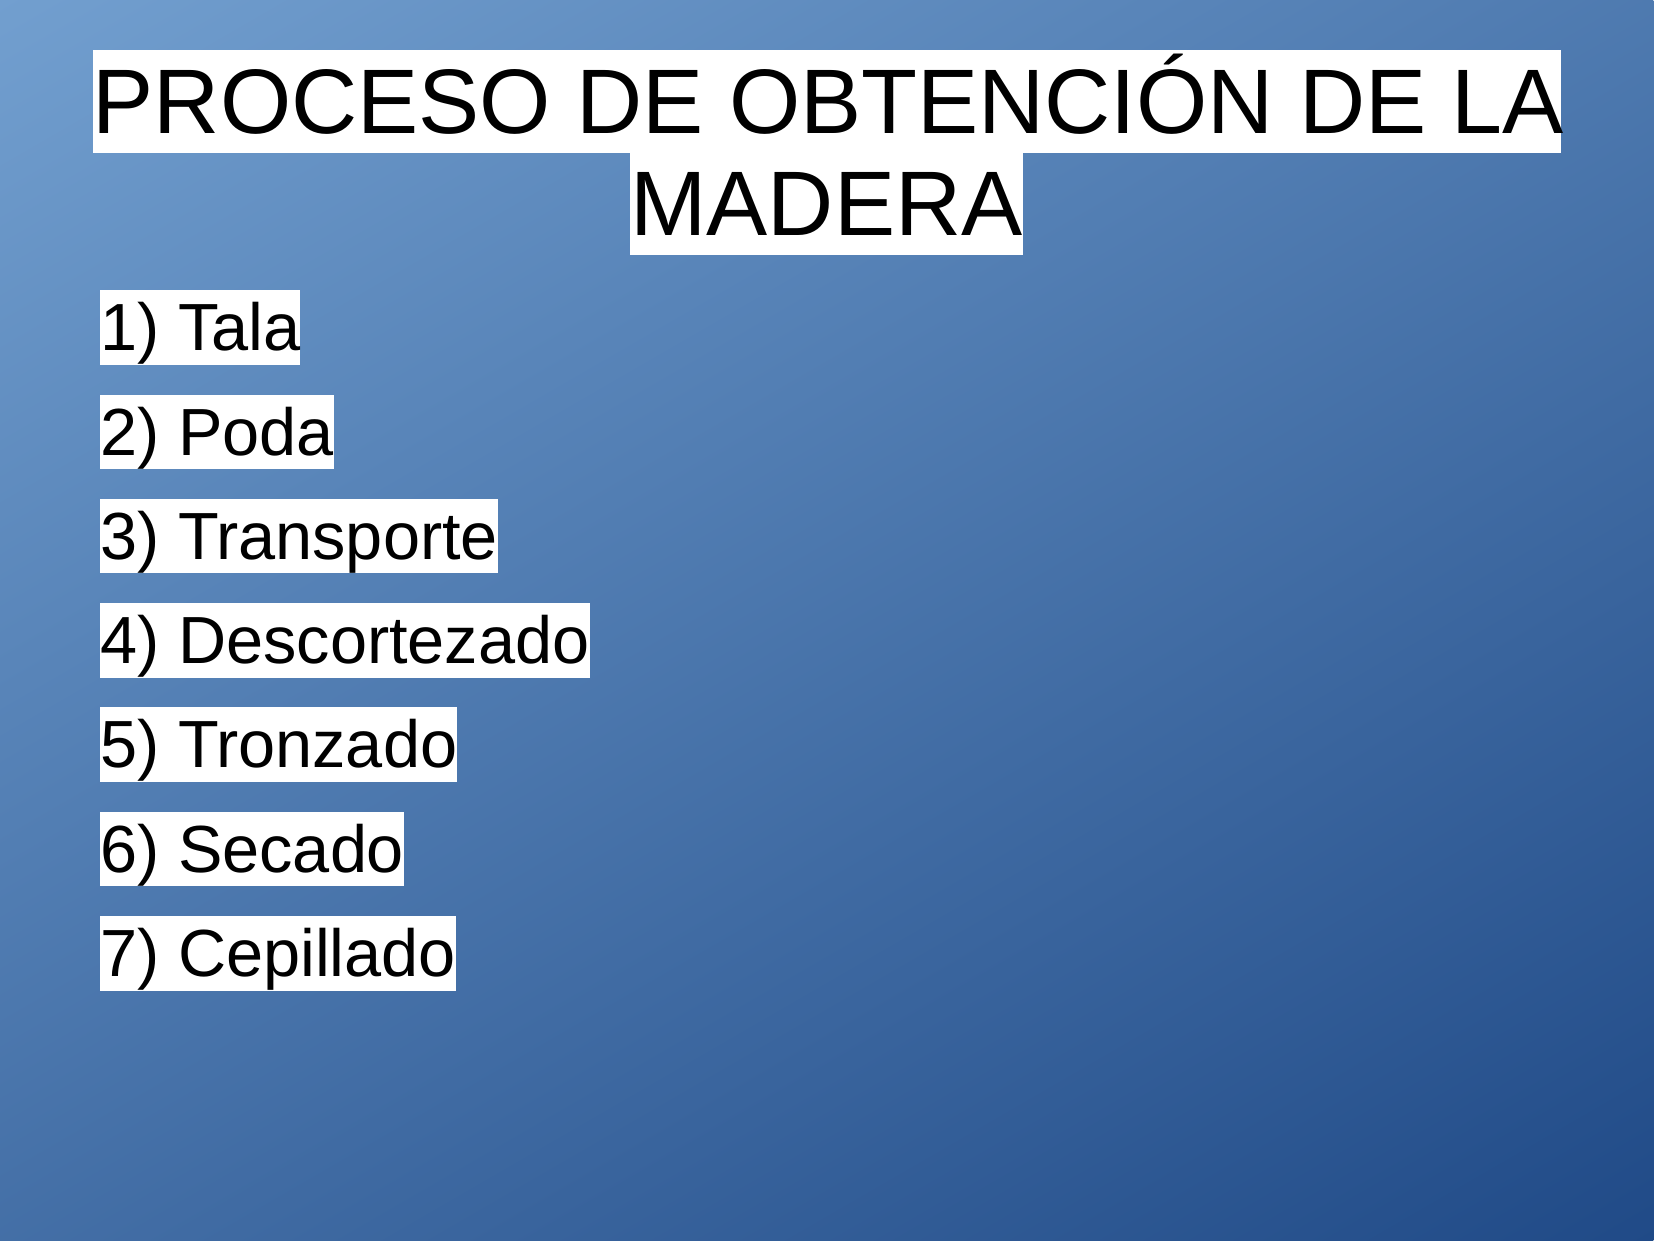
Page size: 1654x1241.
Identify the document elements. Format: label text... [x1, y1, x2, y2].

list Tala Poda Transporte Descortezado Tronzado Secado Cepillado [82, 290, 1571, 1010]
title PROCESO DE OBTENCIÓN DE LA MADERA [82, 49, 1571, 257]
